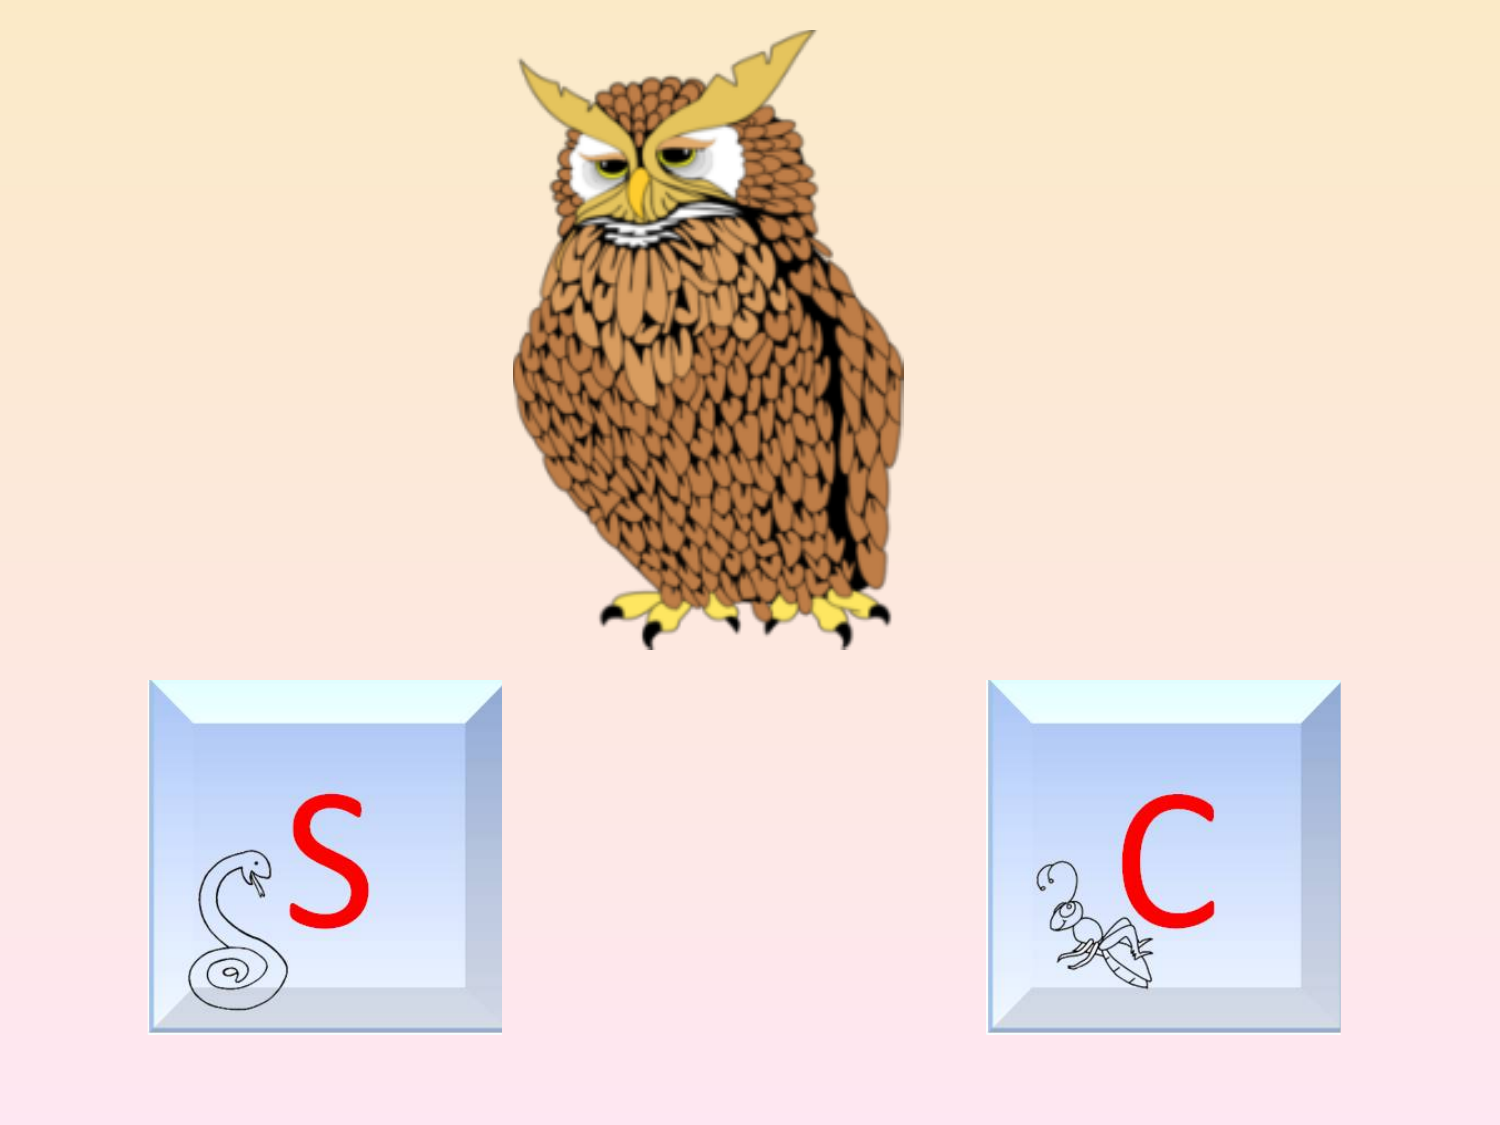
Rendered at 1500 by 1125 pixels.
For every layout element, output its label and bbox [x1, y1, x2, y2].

picture [513, 31, 904, 651]
picture [147, 680, 502, 1035]
picture [986, 680, 1341, 1035]
